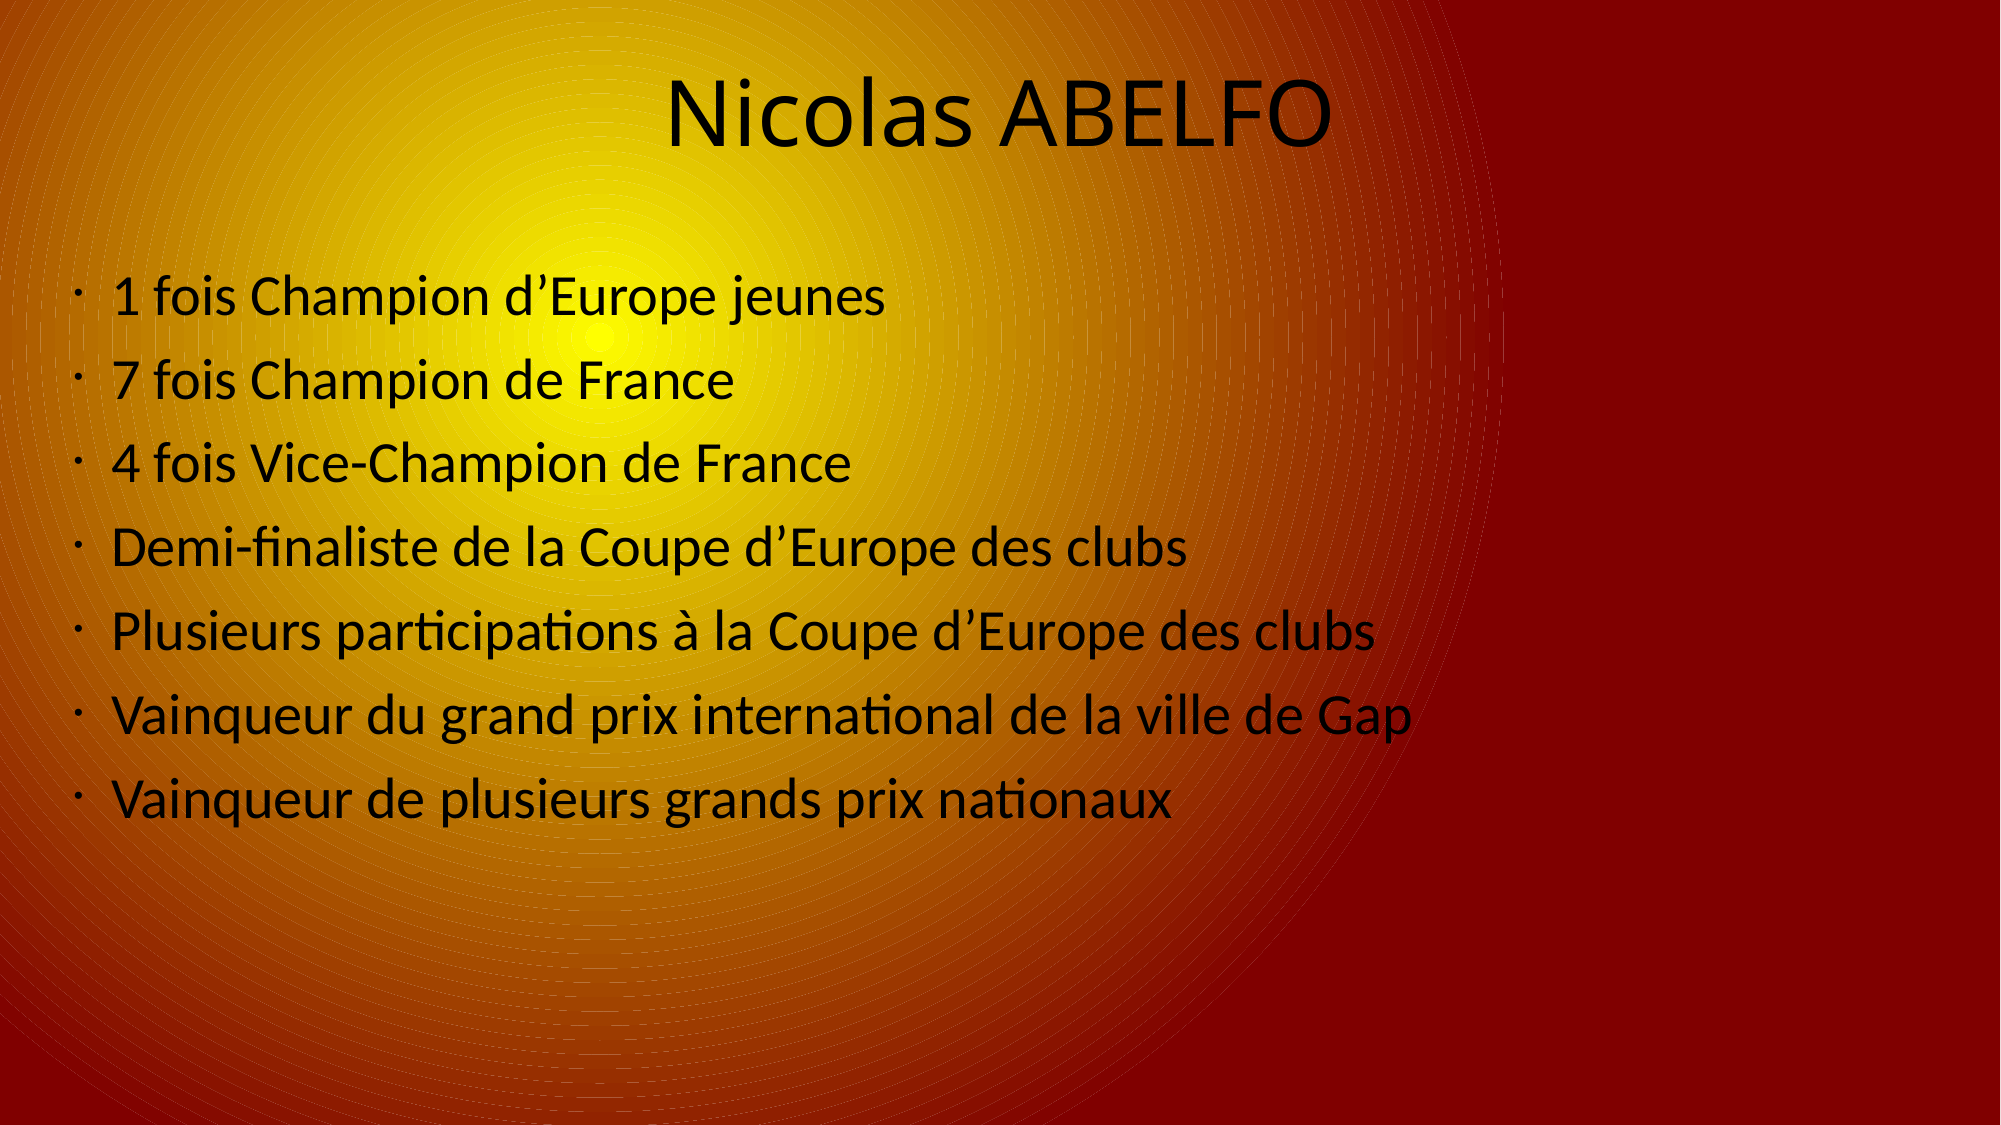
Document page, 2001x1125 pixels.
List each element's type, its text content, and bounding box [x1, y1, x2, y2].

list [48, 478, 58, 720]
text_box 1 fois Champion d’Europe jeunes 7 fois Champion de France 4 fois Vice-Champion de France Demi-finaliste de la Coupe d’Europe des clubs Plusieurs participations à la Coupe d’Europe des clubs Vainqueur du grand prix international de la ville de Gap Vainqueur de plusieurs grands prix nationaux [58, 257, 1961, 1028]
title Nicolas ABELFO [137, 59, 1863, 257]
